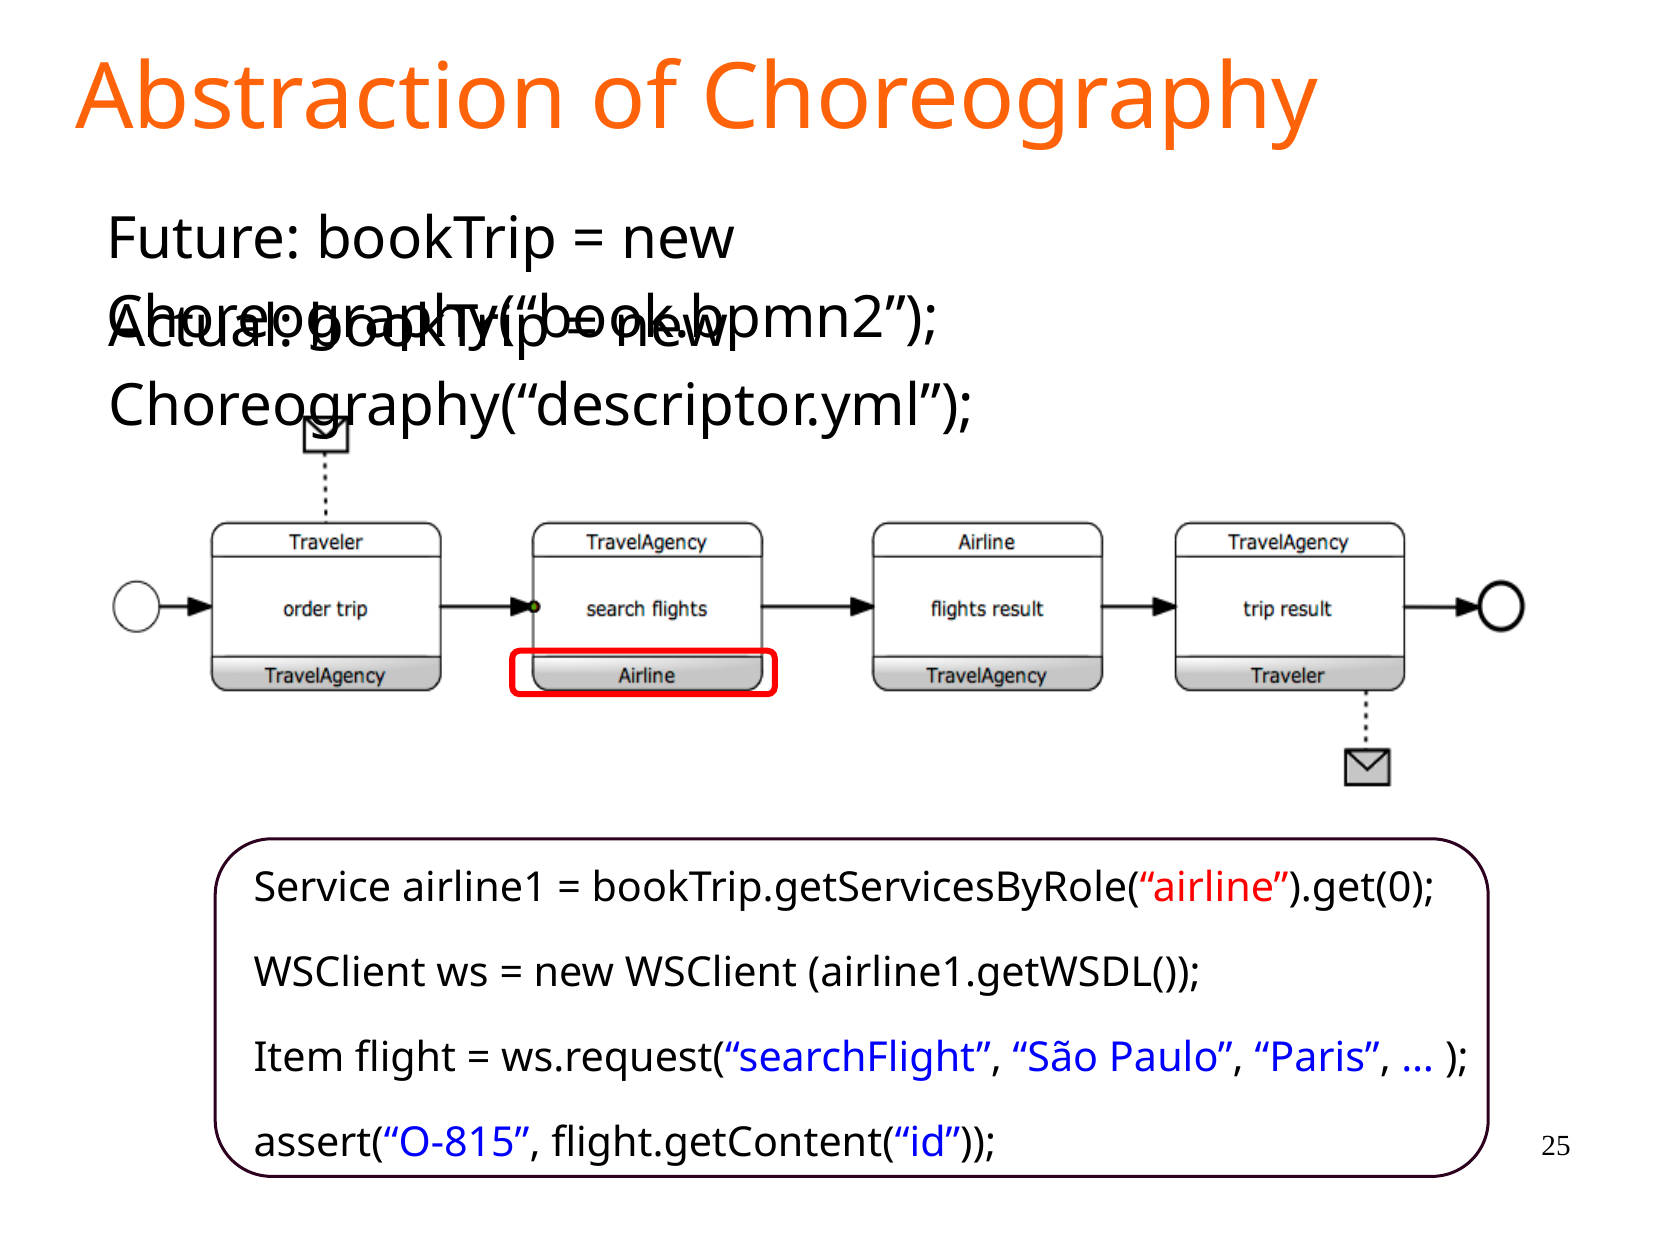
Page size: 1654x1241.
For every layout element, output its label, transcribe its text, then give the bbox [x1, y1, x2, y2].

picture [102, 458, 1544, 820]
list Actual: bookTrip = new Choreography(“descriptor.yml”); [37, 284, 1582, 458]
text_box [230, 838, 1474, 857]
text_box [512, 650, 775, 695]
title Abstraction of Choreography [75, 0, 1564, 186]
list Future: bookTrip = new Choreography(“book.bpmn2”); [35, 195, 1556, 370]
text_box [247, 1171, 1456, 1177]
list Service airline1 = bookTrip.getServicesByRole(“airline”).get(0); WSClient ws = new WSClient (airline1.getWSDL()); Item flight = ws.request(“searchFlight”, “São Paulo”, “Paris”, … ); assert(“O-815”, flight.getContent(“id”)); [183, 857, 1572, 1171]
